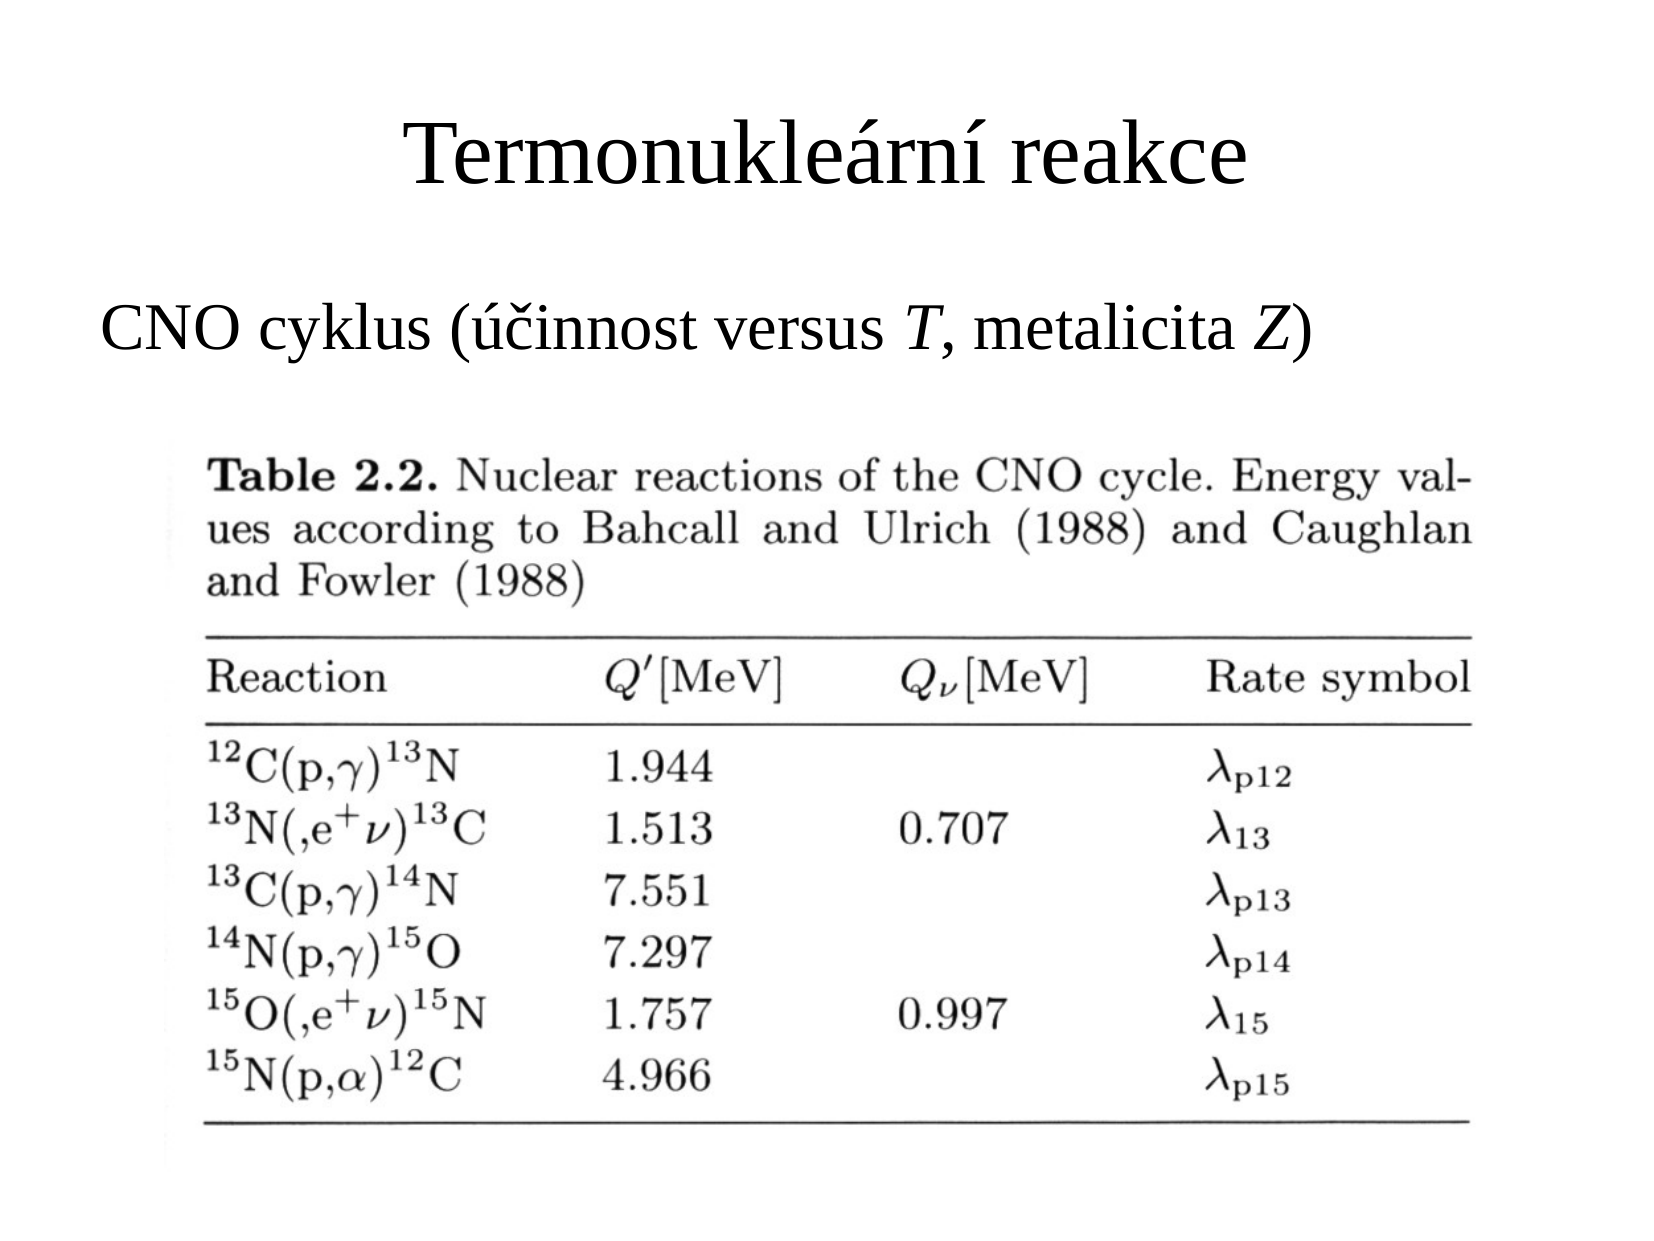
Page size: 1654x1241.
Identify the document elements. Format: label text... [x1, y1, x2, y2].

title Termonukleární reakce [82, 56, 1571, 250]
list CNO cyklus (účinnost versus T, metalicita Z) [82, 290, 1571, 1094]
picture [164, 419, 1518, 1175]
